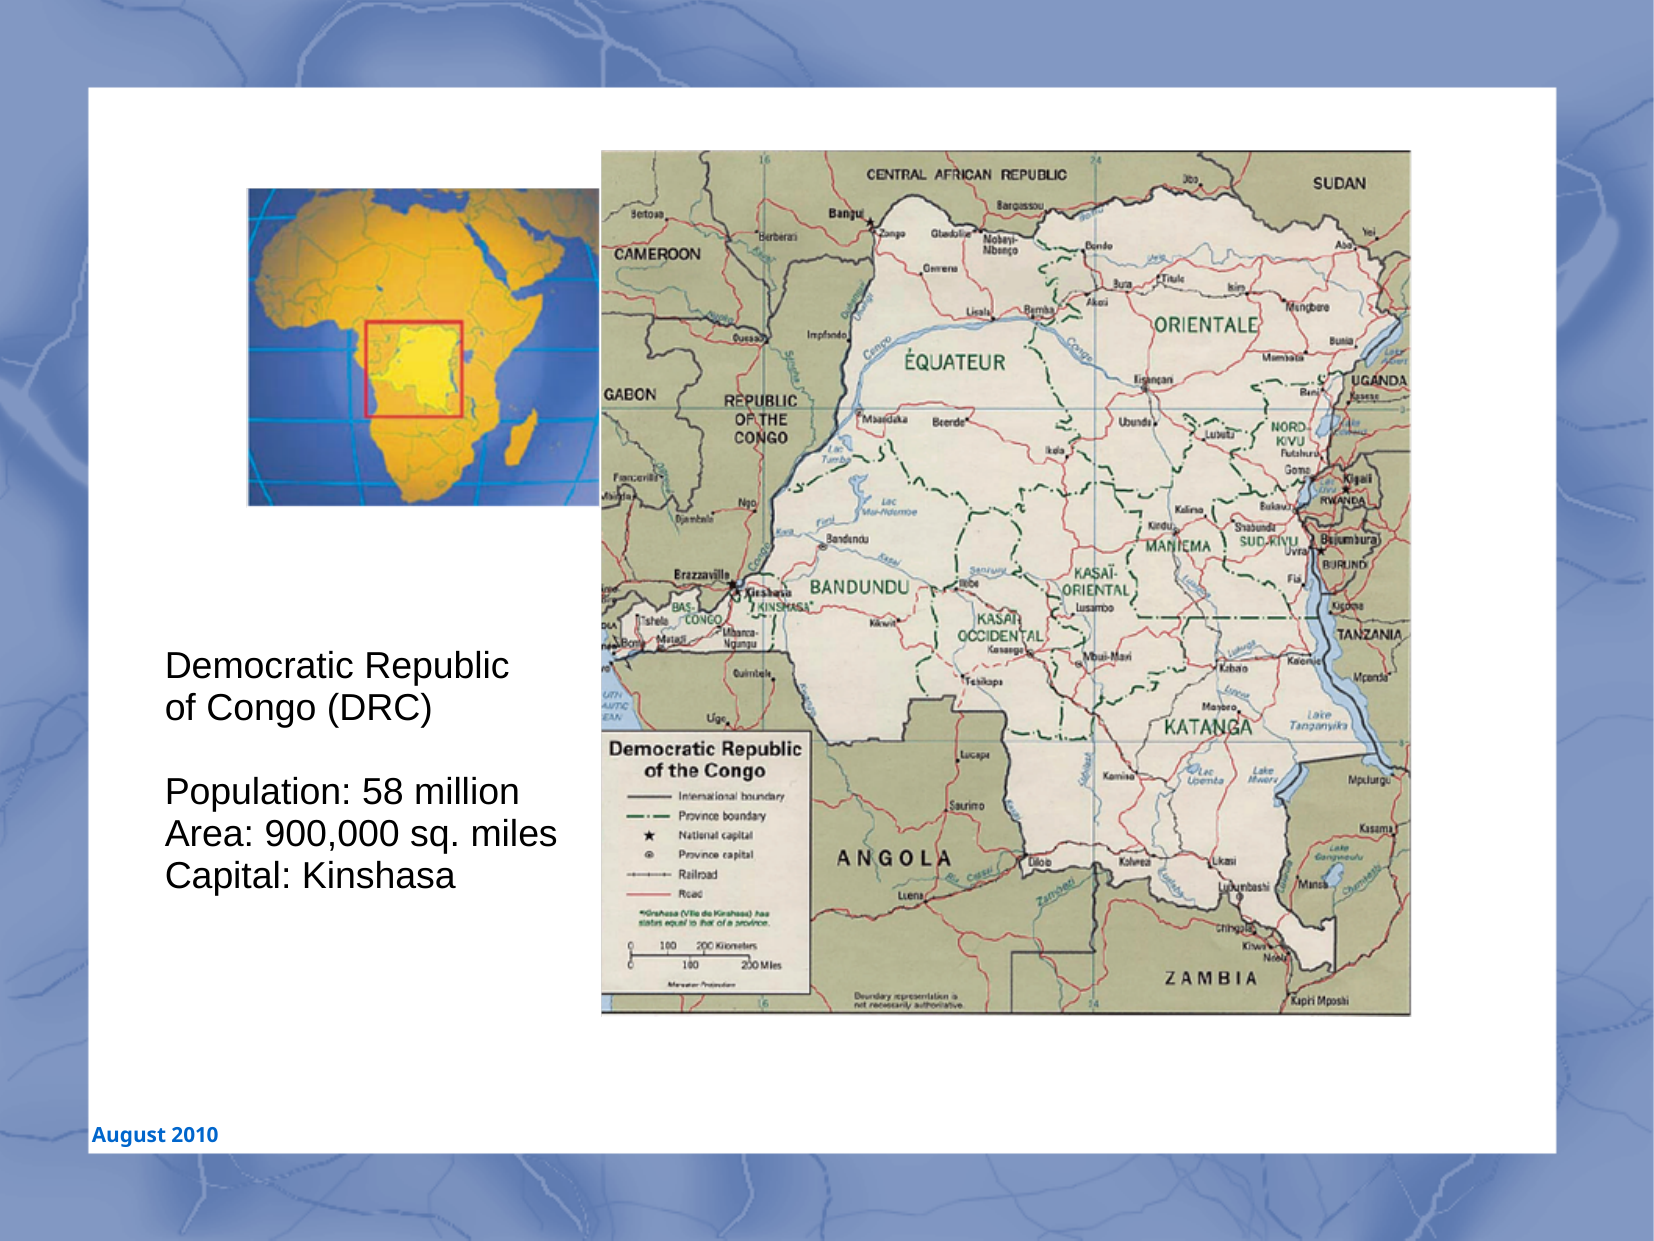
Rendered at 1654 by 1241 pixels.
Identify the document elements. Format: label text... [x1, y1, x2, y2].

picture [0, 0, 1654, 1241]
text_box August 2010 [77, 1113, 255, 1153]
text_box Democratic Republic of Congo (DRC) Population: 58 million Area: 900,000 sq. miles Capital: Kinshasa [150, 637, 573, 905]
